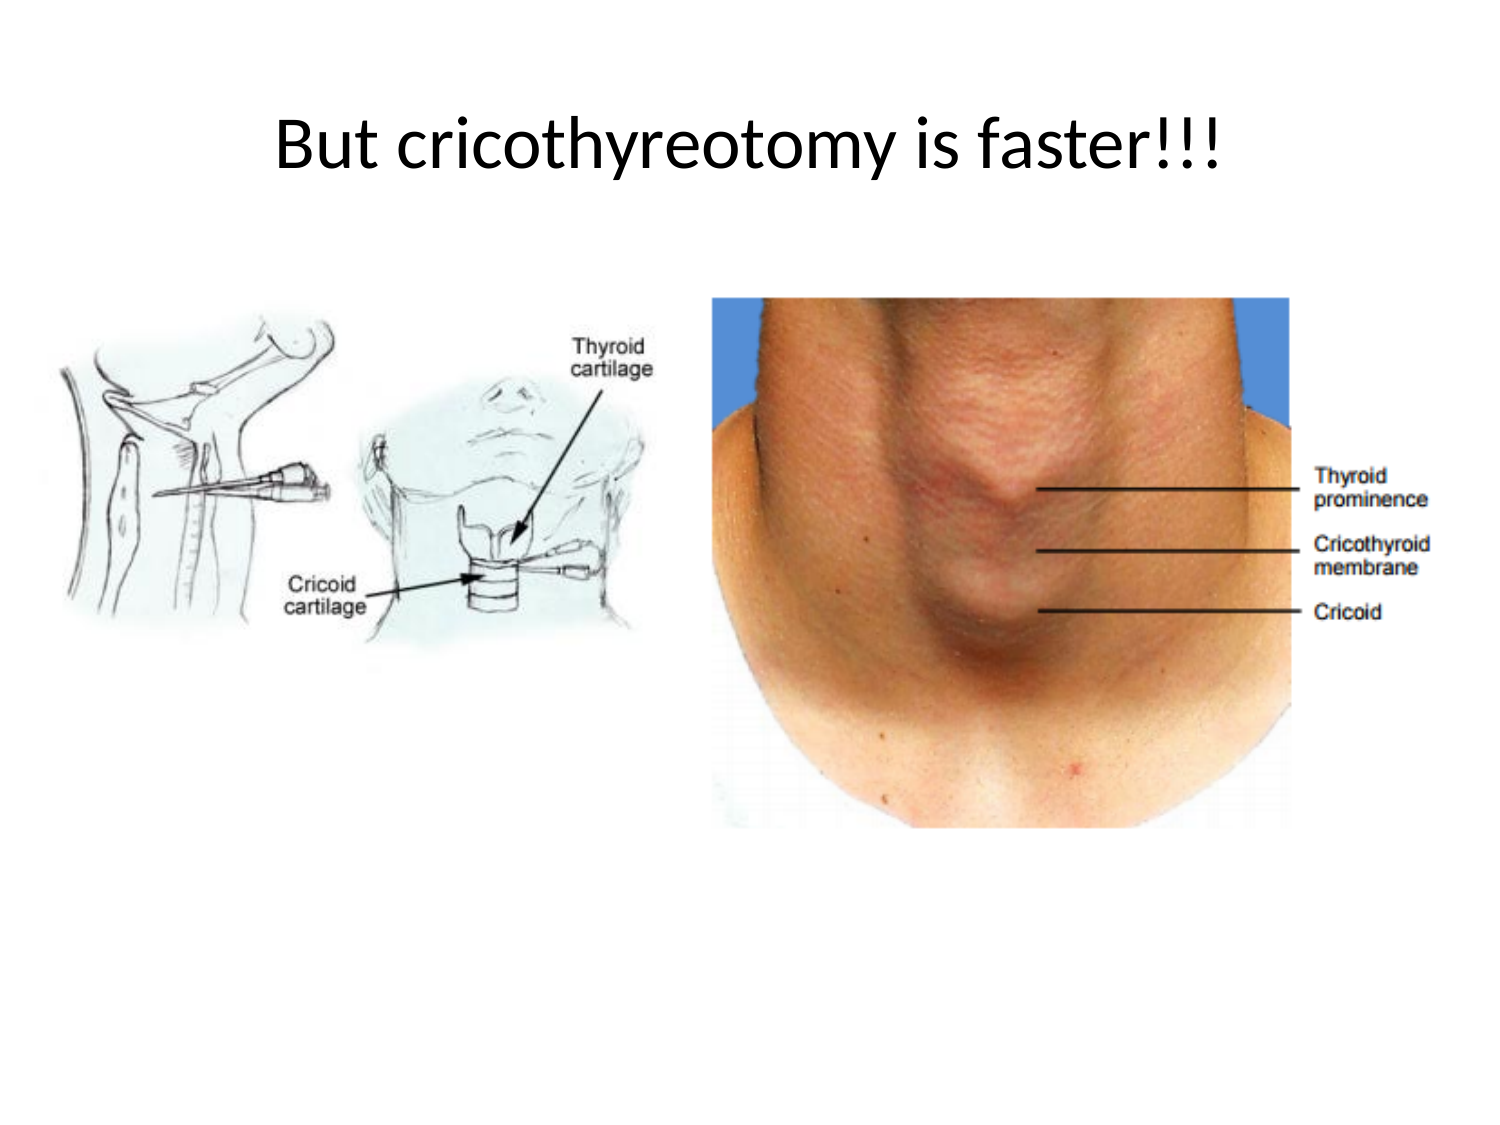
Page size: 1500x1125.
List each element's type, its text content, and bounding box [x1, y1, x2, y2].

title But cricothyreotomy is faster!!! [75, 44, 1425, 233]
picture [34, 267, 1441, 833]
